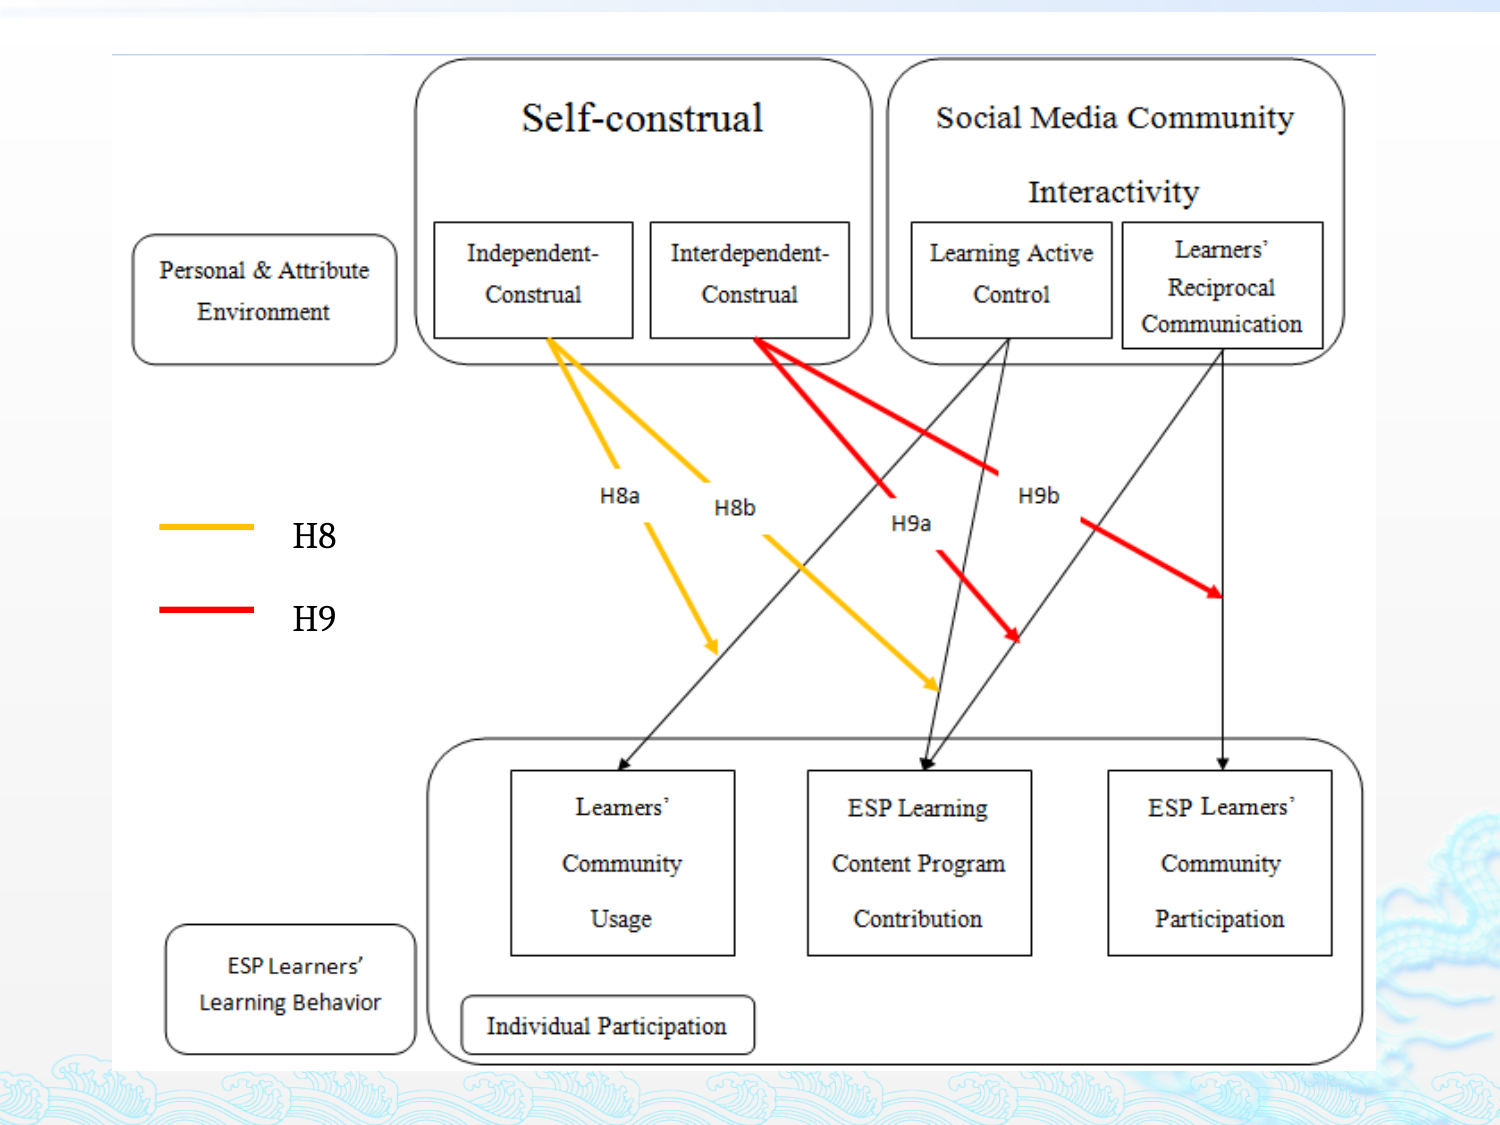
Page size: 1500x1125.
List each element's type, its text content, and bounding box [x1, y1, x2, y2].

text_box H9 [277, 586, 420, 646]
picture [0, 54, 1500, 1125]
text_box H8 [277, 503, 420, 564]
